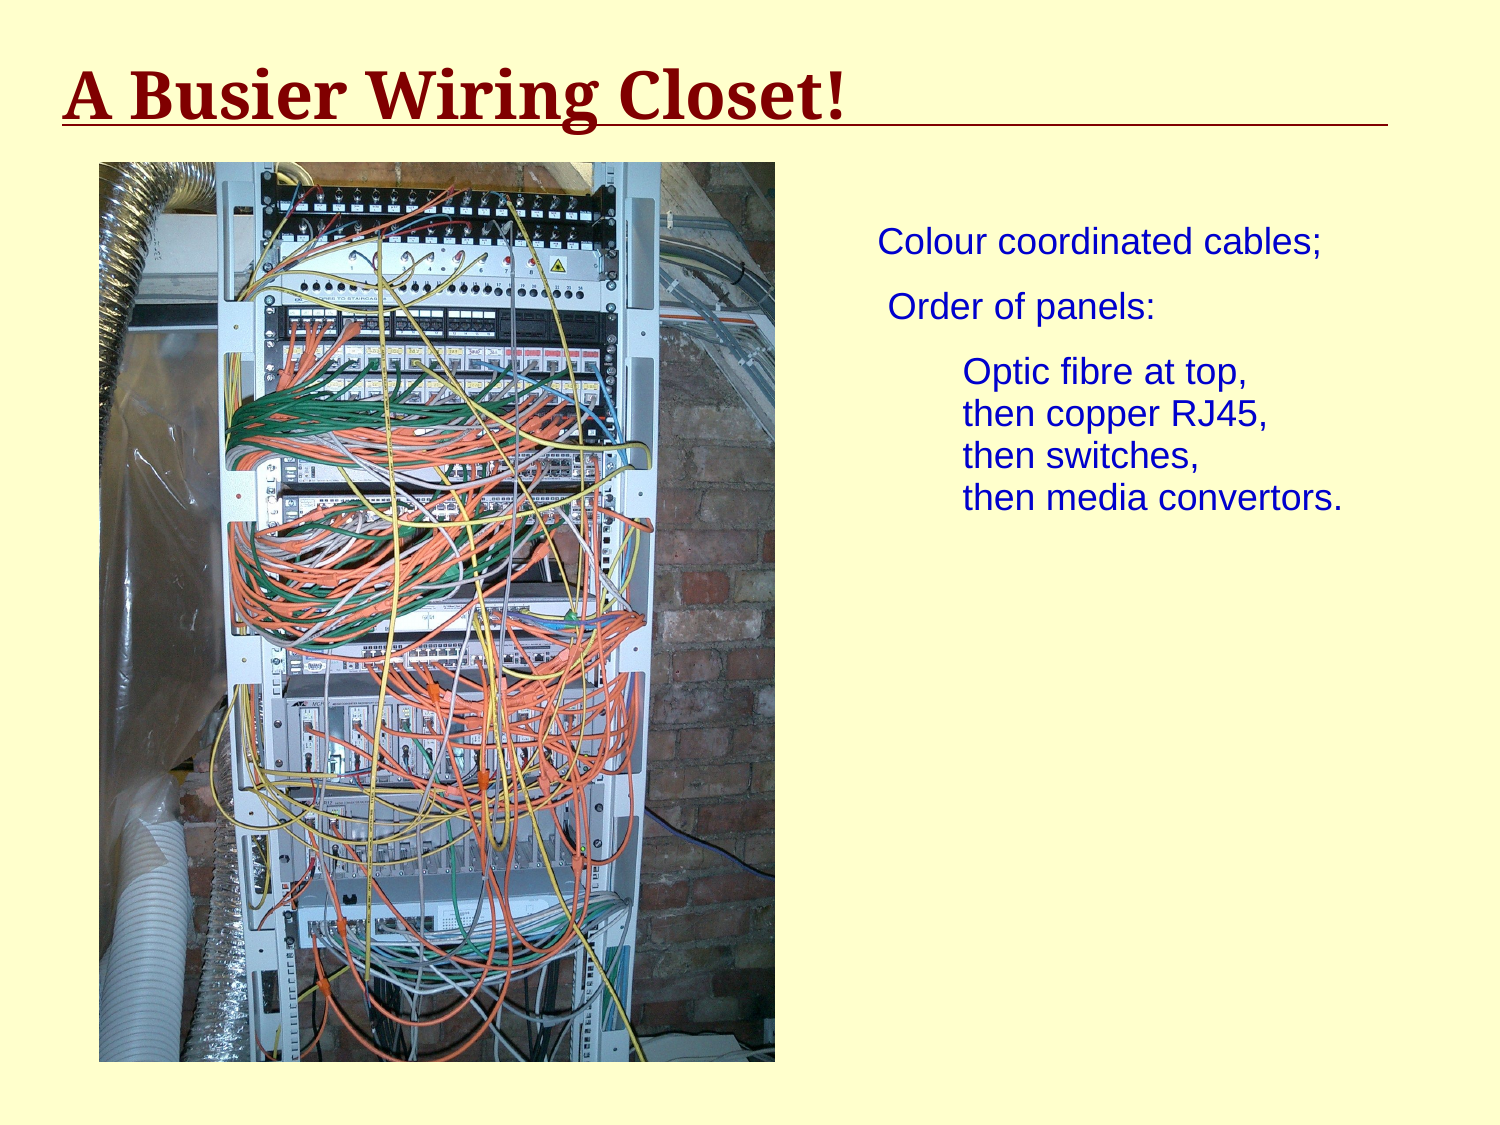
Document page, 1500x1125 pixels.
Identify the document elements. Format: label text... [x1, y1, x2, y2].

text_box Colour coordinated cables; Order of panels: Optic fibre at top, then copper RJ45, then switches, then media convertors. [862, 212, 1376, 527]
picture [99, 162, 775, 1062]
